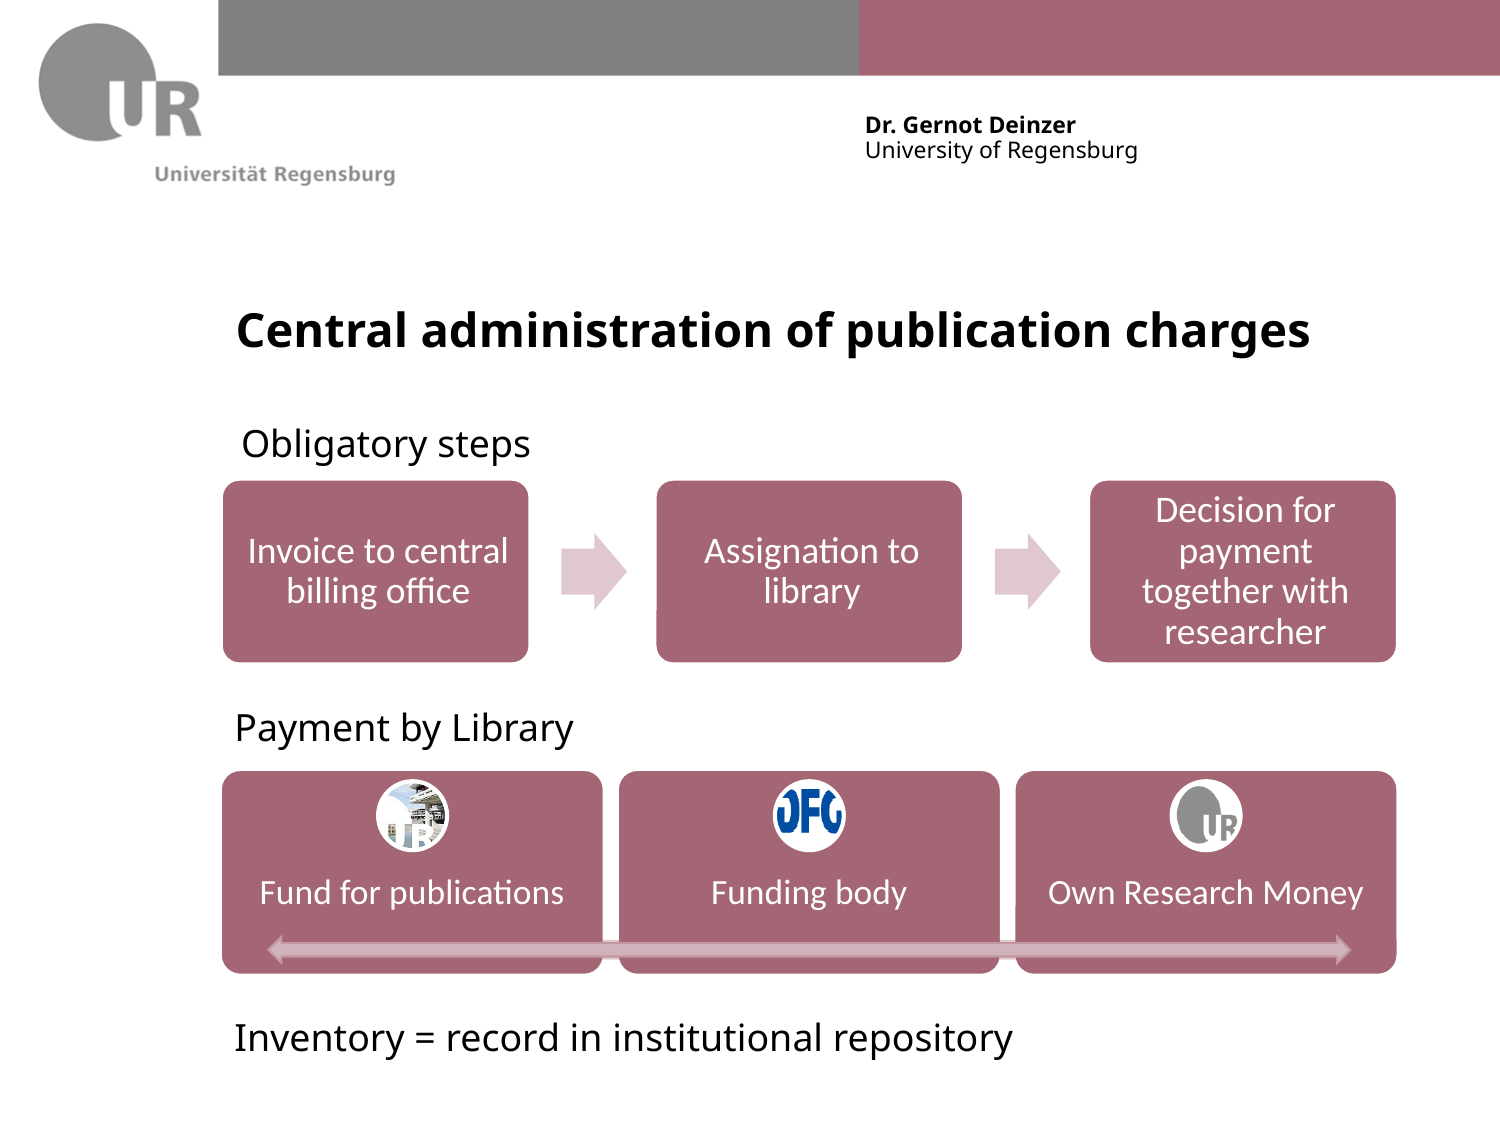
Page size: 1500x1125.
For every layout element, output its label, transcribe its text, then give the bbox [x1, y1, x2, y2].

text_box [266, 934, 1352, 966]
picture [17, 18, 419, 209]
text_box Obligatory steps [226, 412, 1077, 473]
text_box Invoice to central billing office [220, 478, 531, 665]
text_box Own Research Money [1013, 768, 1399, 976]
text_box Funding body [616, 768, 1002, 942]
text_box Funding body [617, 958, 1002, 976]
text_box Fund for publications [219, 768, 605, 976]
text_box Assignation to library [654, 478, 965, 665]
text_box Inventory = record in institutional repository [219, 1006, 1388, 1067]
text_box [1171, 781, 1241, 851]
title Central administration of publication charges [220, 271, 1400, 386]
text_box [774, 781, 844, 851]
text_box [378, 781, 448, 851]
text_box Decision for payment together with researcher [1088, 478, 1398, 665]
text_box [995, 533, 1061, 610]
text_box [561, 533, 628, 610]
text_box Payment by Library [219, 696, 1004, 757]
